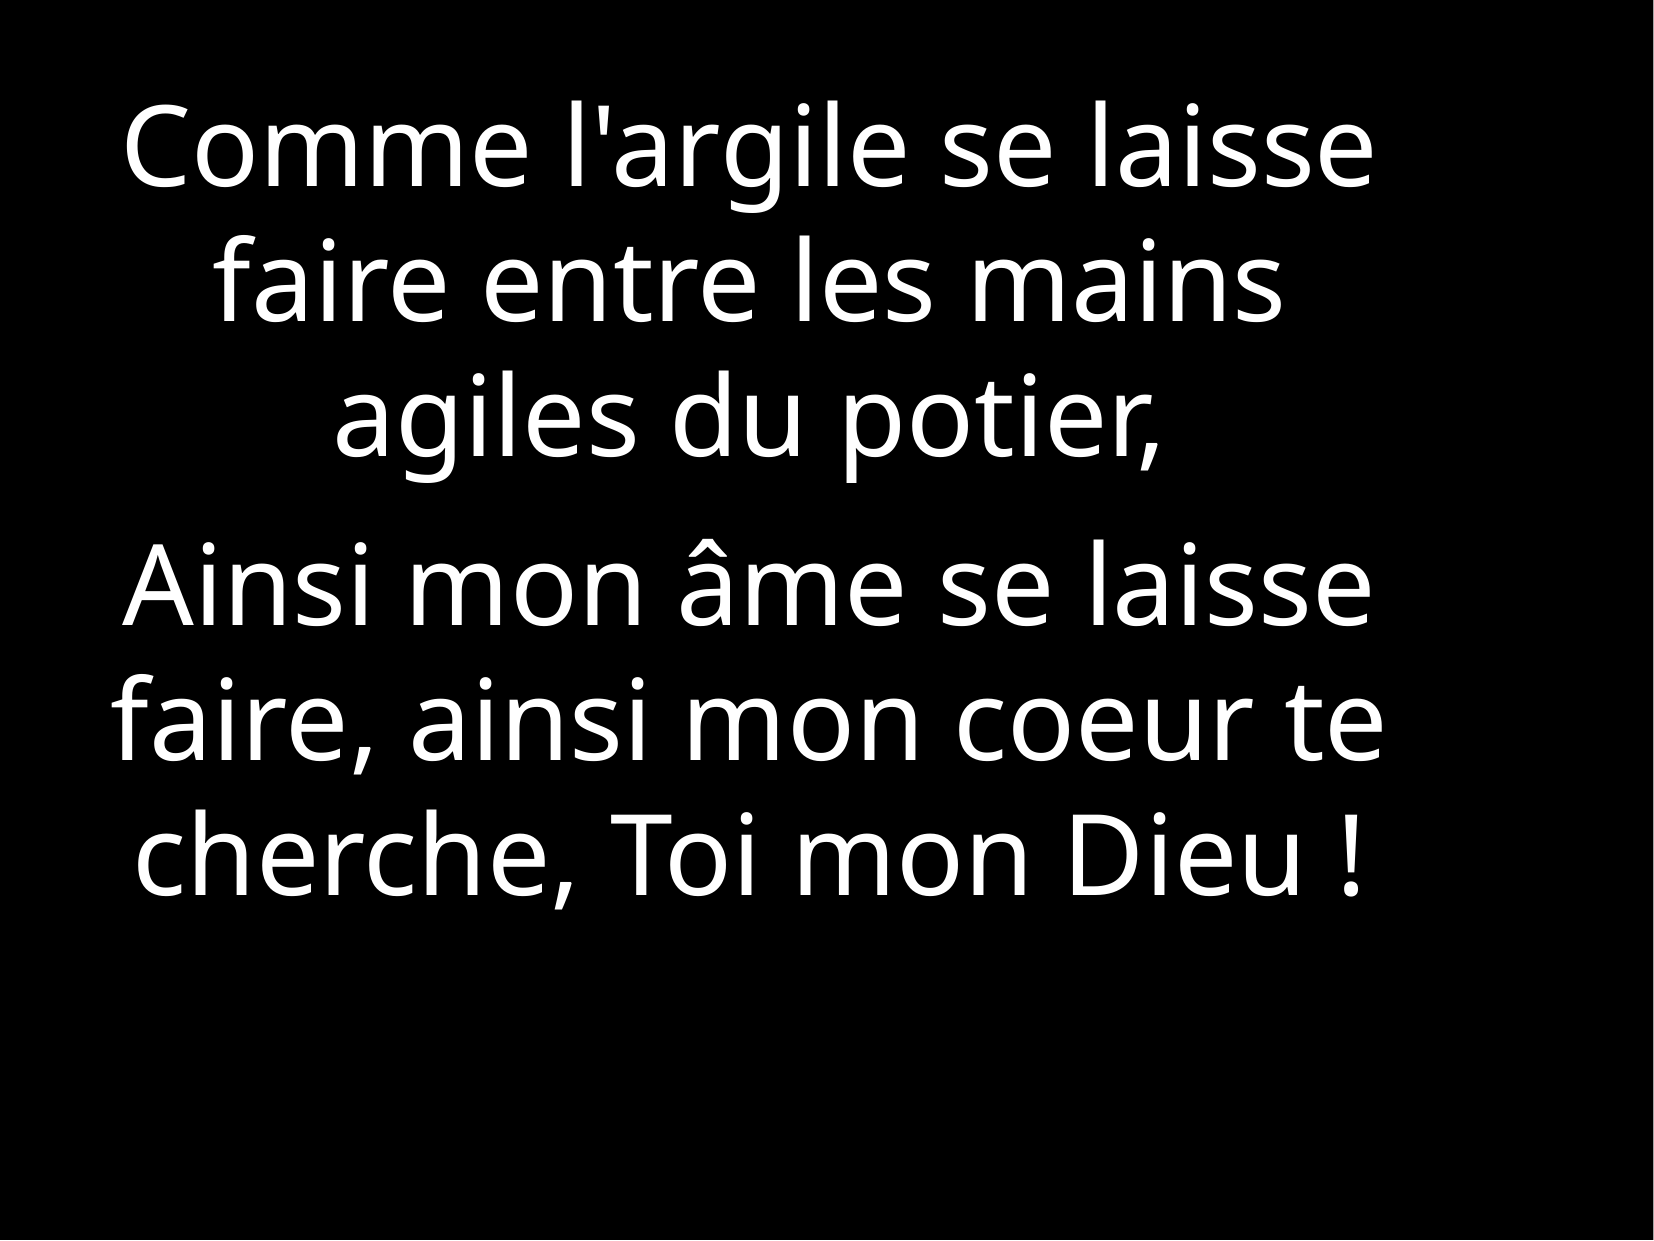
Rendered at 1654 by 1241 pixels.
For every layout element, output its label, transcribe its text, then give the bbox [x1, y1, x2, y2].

text_box Comme l'argile se laisse faire entre les mains agiles du potier, Ainsi mon âme se laisse faire, ainsi mon coeur te cherche, Toi mon Dieu ! [75, 66, 1426, 1005]
